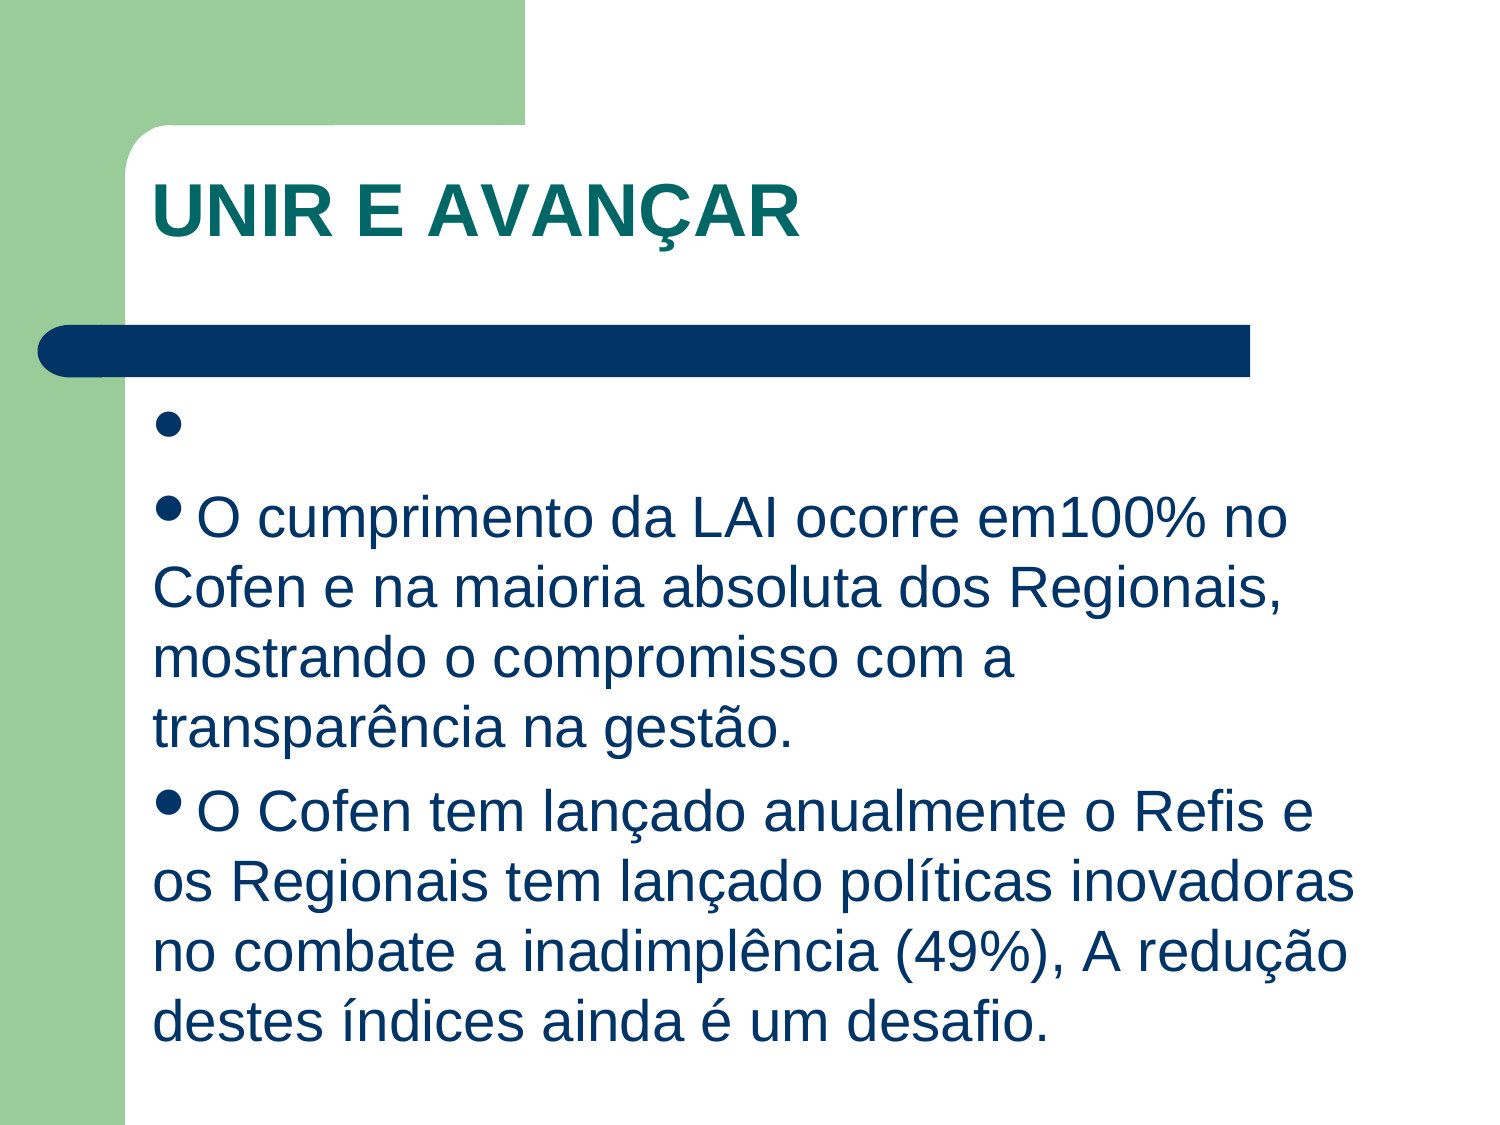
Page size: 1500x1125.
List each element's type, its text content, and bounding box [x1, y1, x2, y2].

title UNIR E AVANÇAR [136, 122, 1414, 301]
list O cumprimento da LAI ocorre em100% no Cofen e na maioria absoluta dos Regionais, mostrando o compromisso com a transparência na gestão. O Cofen tem lançado anualmente o Refis e os Regionais tem lançado políticas inovadoras no combate a inadimplência (49%), A redução destes índices ainda é um desafio. [137, 387, 1400, 1118]
